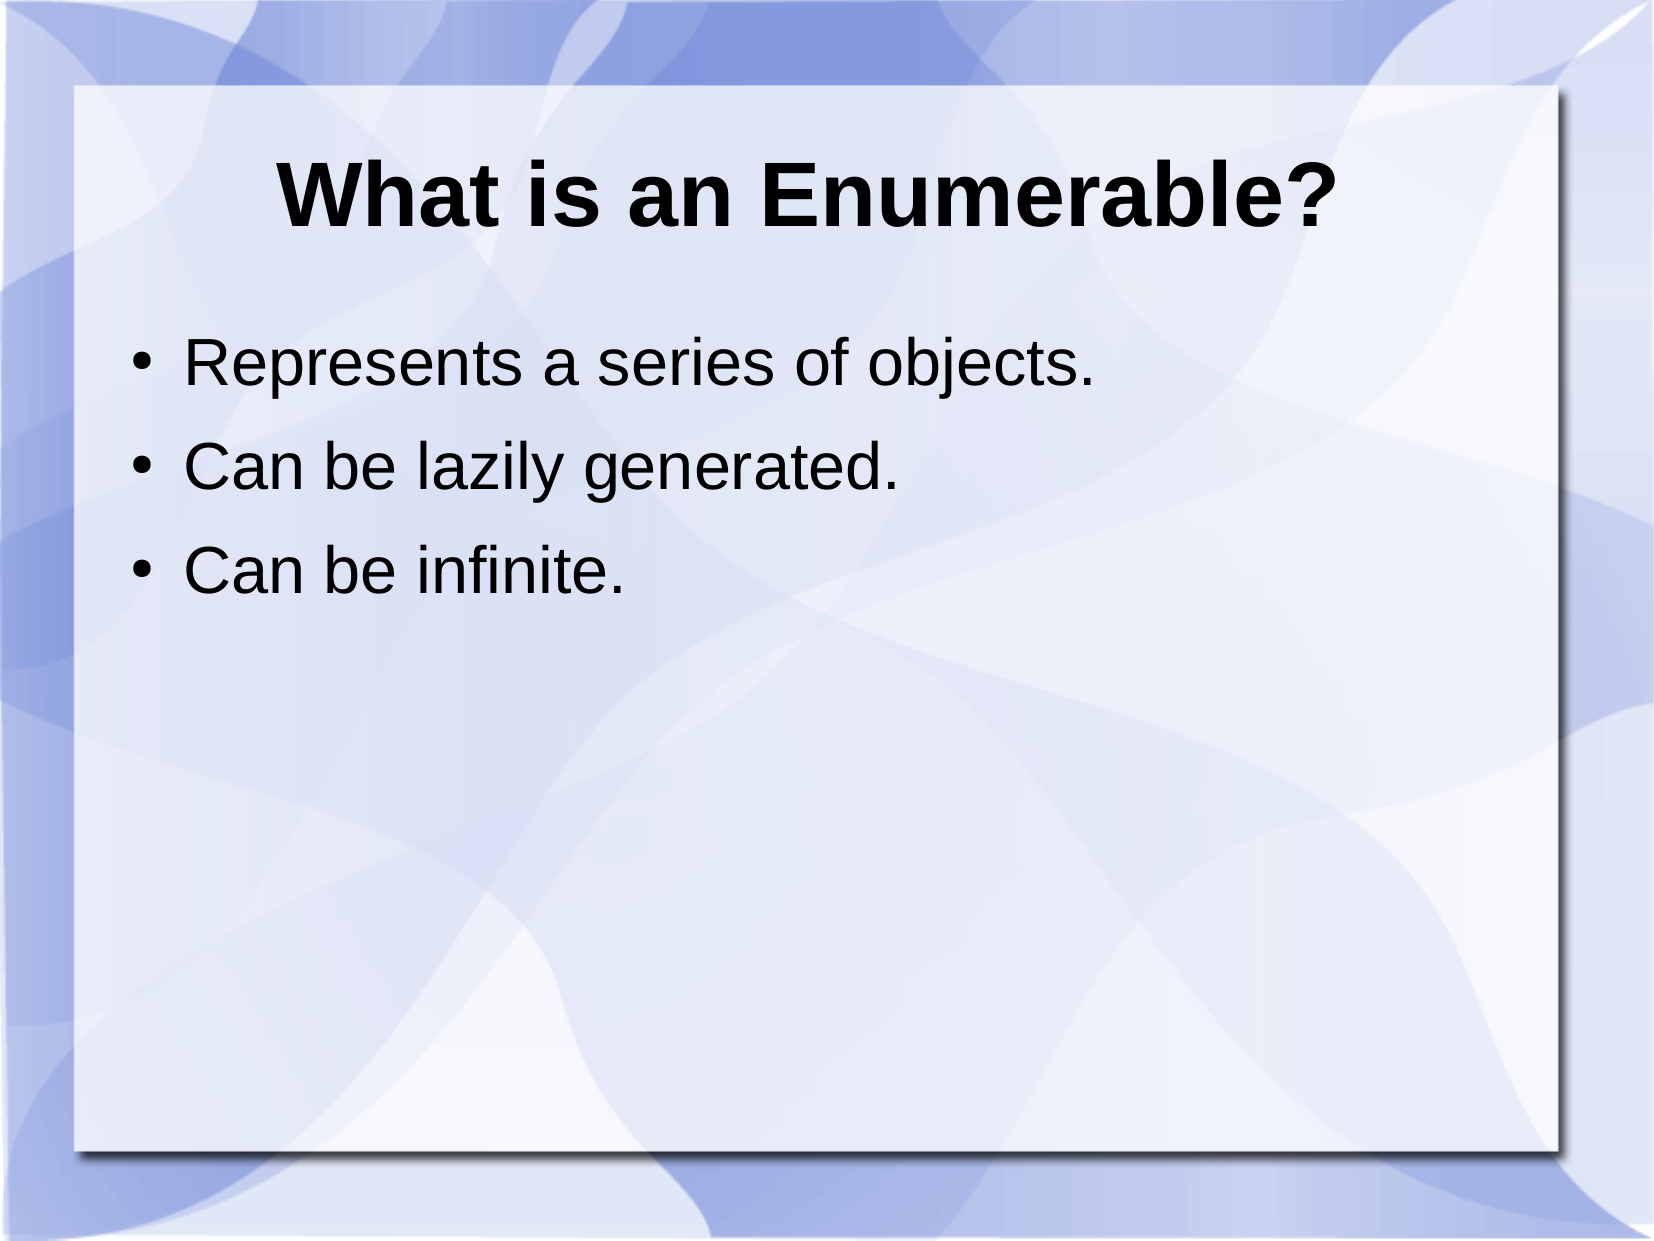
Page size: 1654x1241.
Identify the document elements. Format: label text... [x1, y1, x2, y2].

picture [0, 0, 1654, 1241]
list Represents a series of objects. Can be lazily generated. Can be infinite. [112, 324, 1489, 609]
title What is an Enumerable? [82, 90, 1536, 298]
